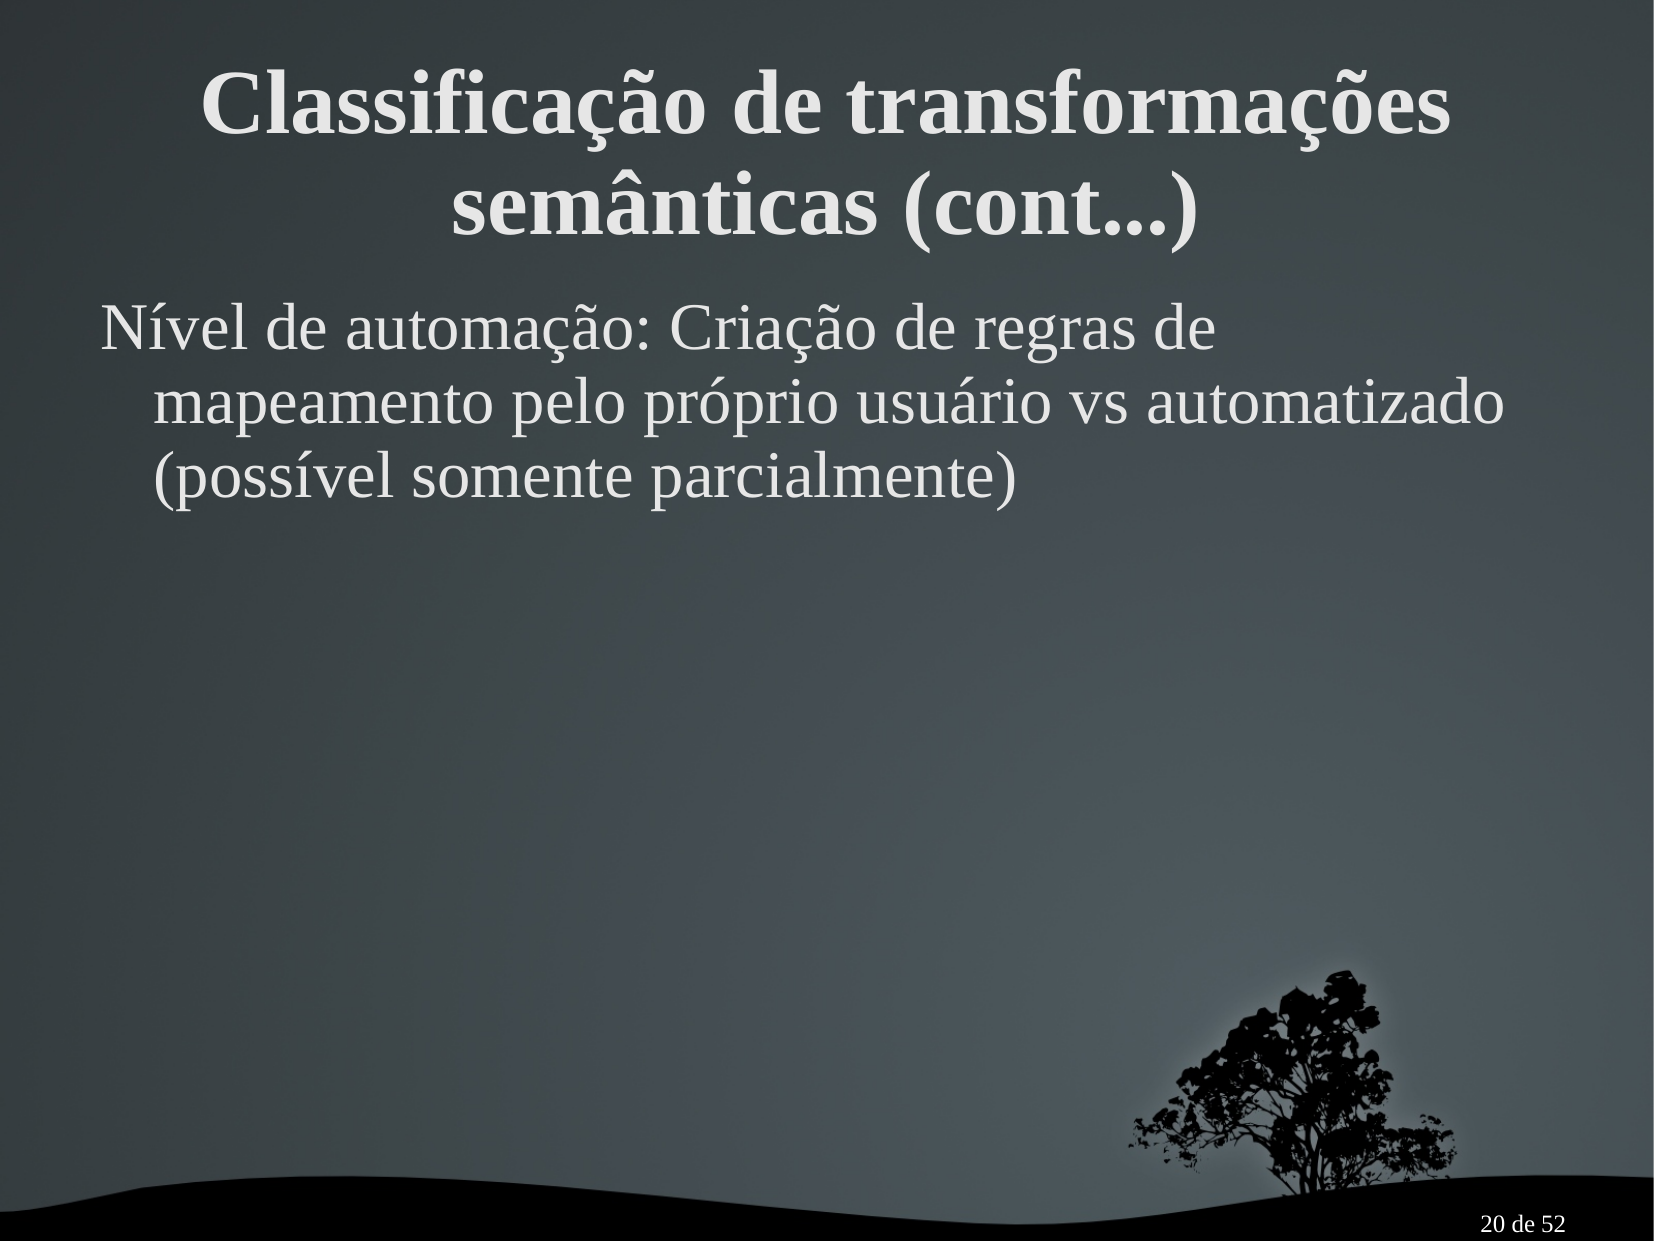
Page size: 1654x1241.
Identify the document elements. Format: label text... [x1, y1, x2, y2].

title Classificação de transformações semânticas (cont...) [82, 33, 1571, 273]
picture [0, 0, 1654, 1241]
list Nível de automação: Criação de regras de mapeamento pelo próprio usuário vs automatizado (possível somente parcialmente) [82, 290, 1571, 1109]
